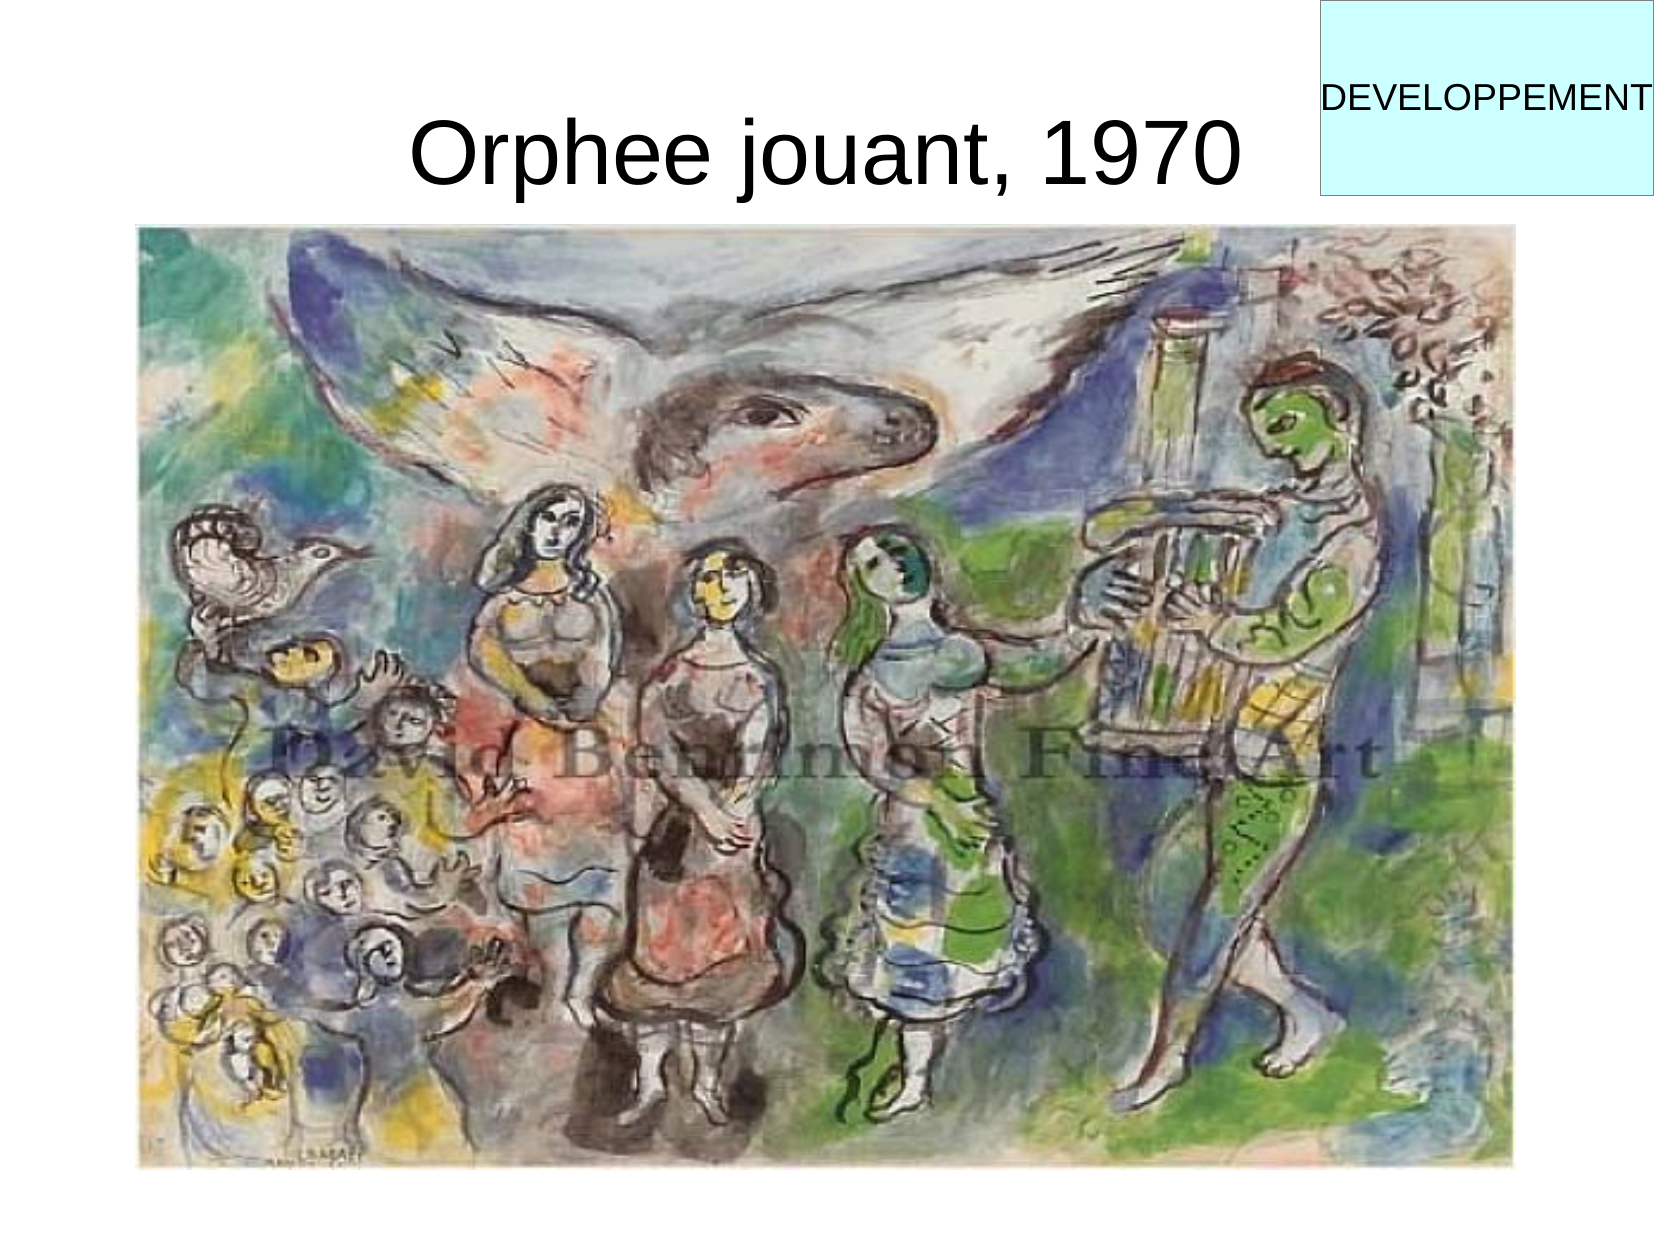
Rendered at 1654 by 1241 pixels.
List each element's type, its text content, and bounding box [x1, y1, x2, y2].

text_box DEVELOPPEMENT [1320, 0, 1654, 196]
picture [135, 224, 1516, 1171]
title Orphee jouant, 1970 [82, 49, 1571, 257]
